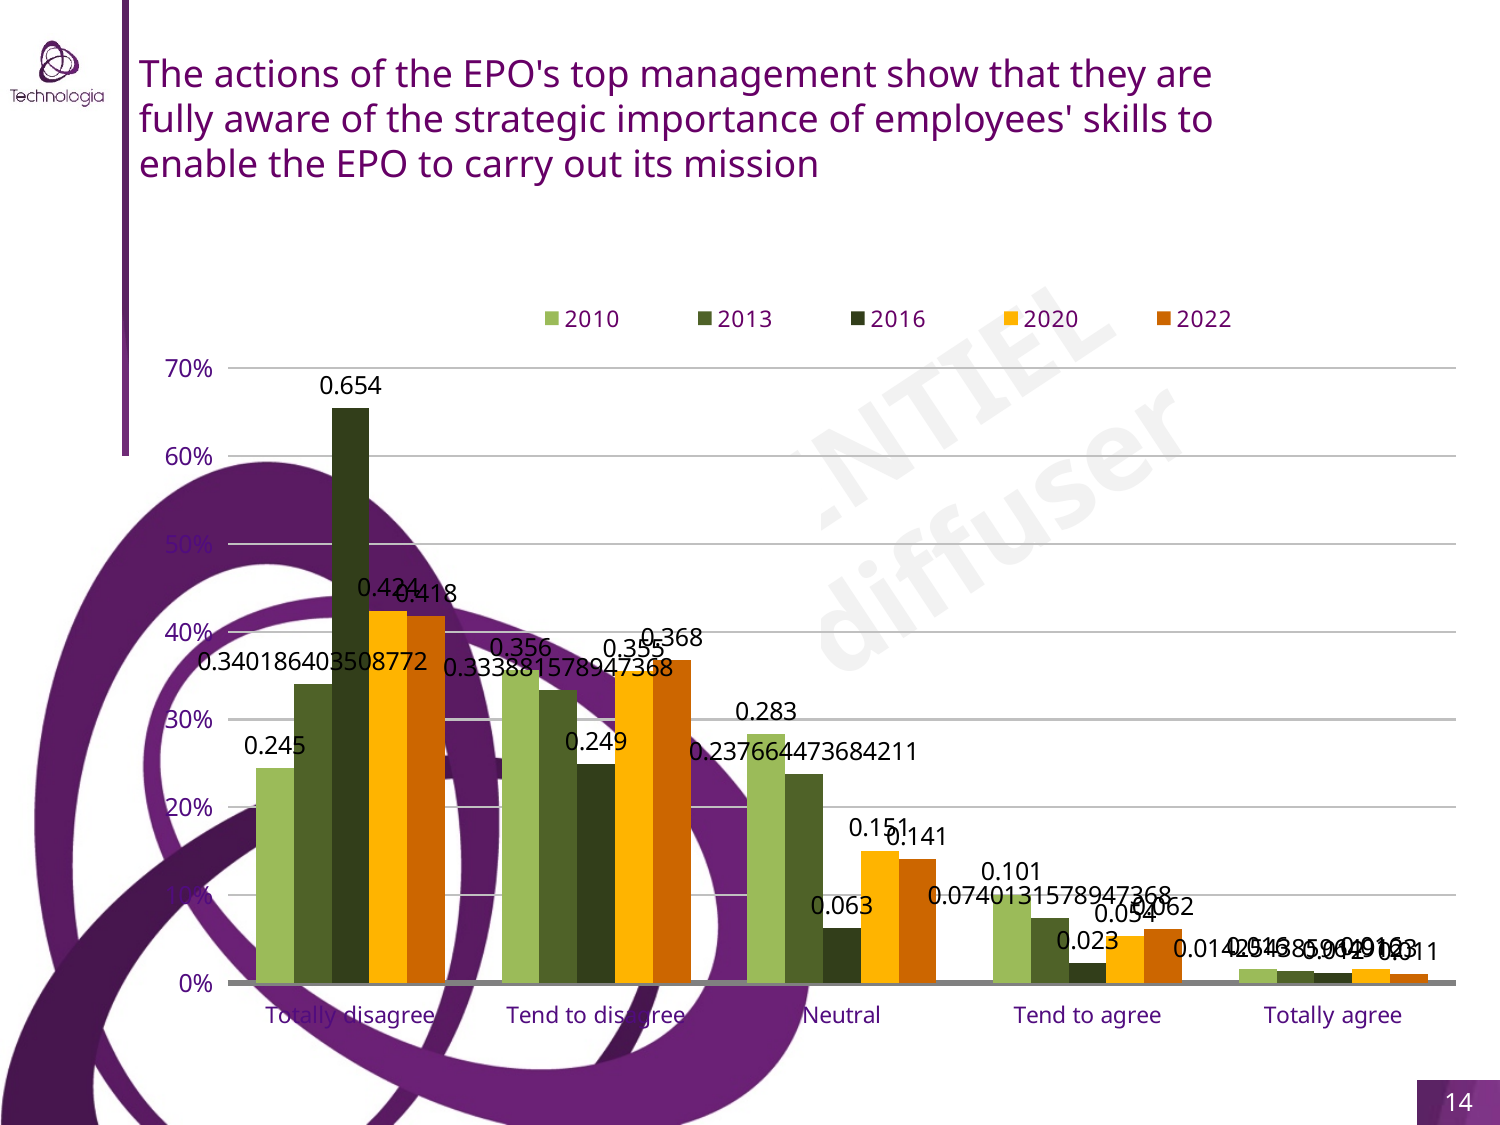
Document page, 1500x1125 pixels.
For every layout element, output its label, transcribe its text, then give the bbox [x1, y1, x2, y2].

chart [123, 215, 1460, 1083]
title The actions of the EPO's top management show that they are fully aware of the strategic importance of employees' skills to enable the EPO to carry out its mission [123, 42, 1282, 185]
picture [1417, 1080, 1500, 1125]
picture [0, 33, 113, 114]
picture [0, 0, 821, 1125]
